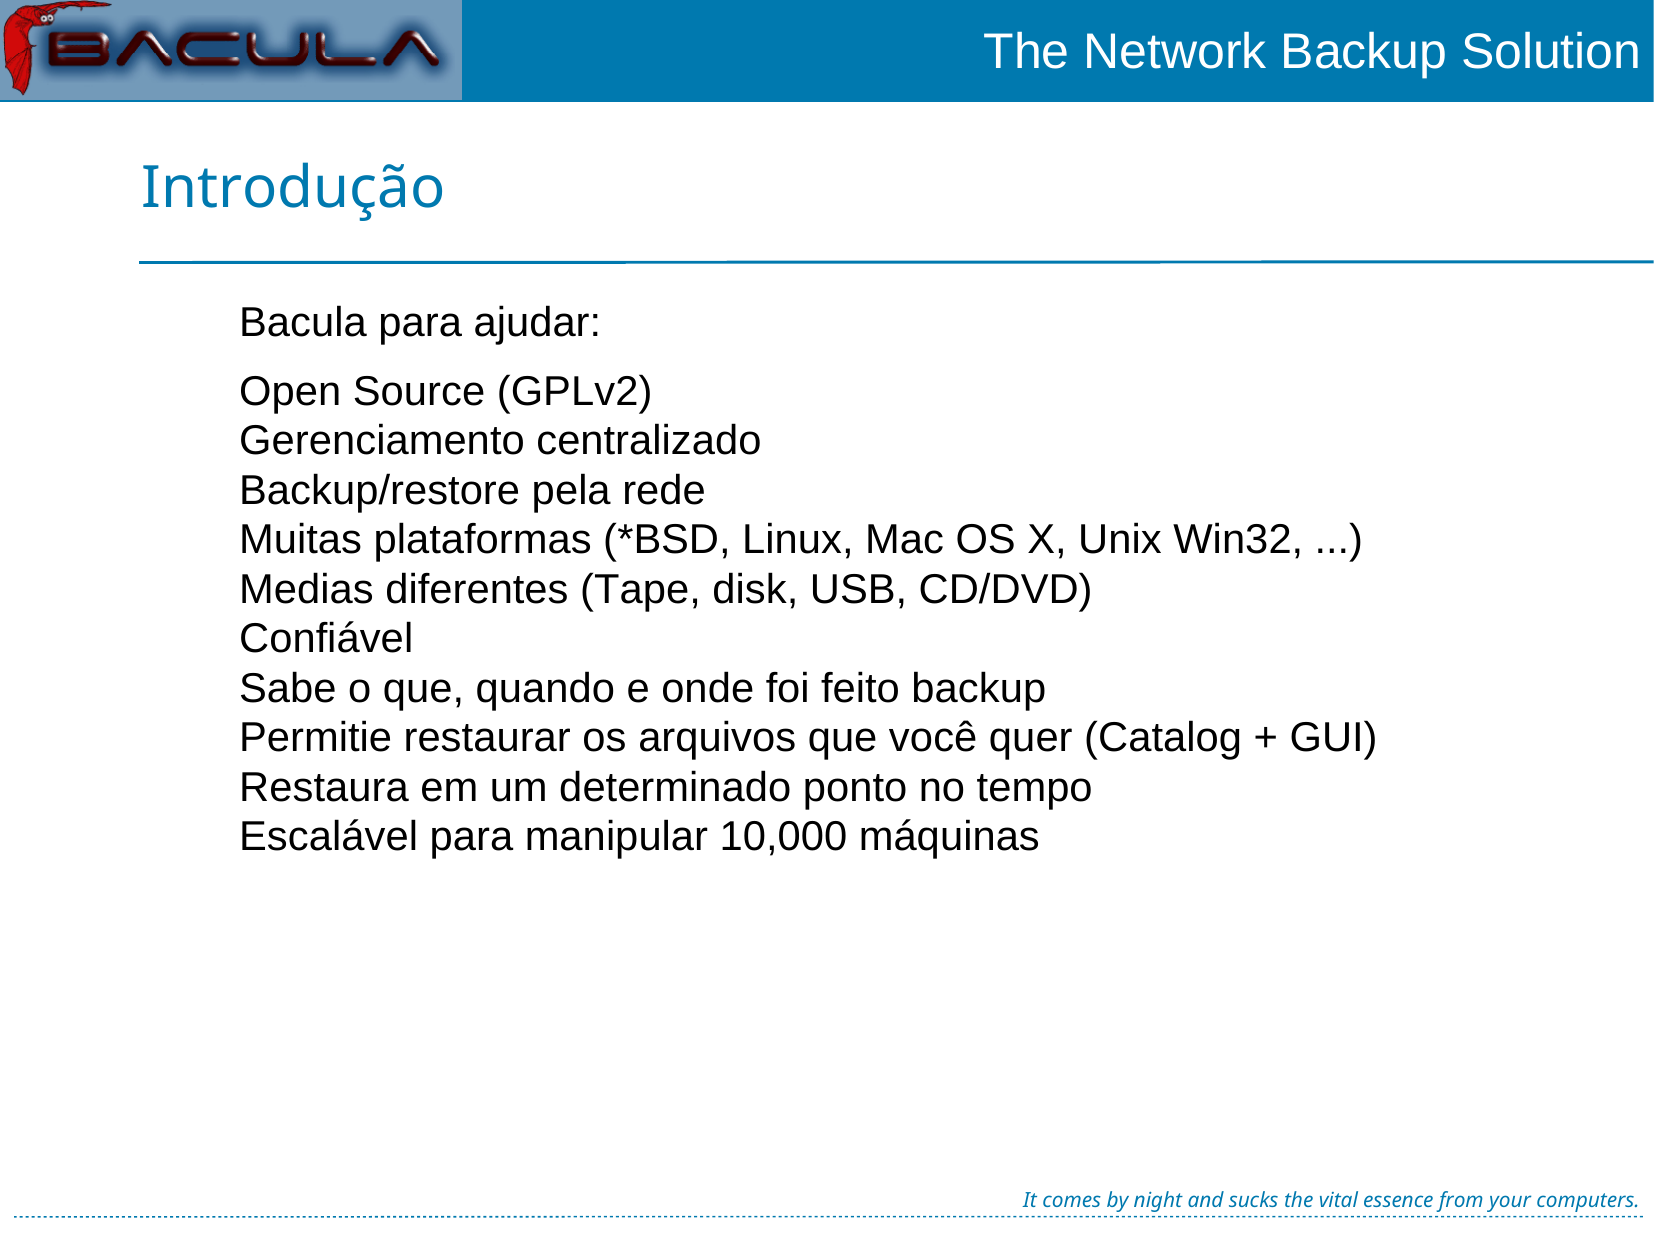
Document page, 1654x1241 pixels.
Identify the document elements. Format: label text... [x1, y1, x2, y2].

title Introdução [141, 112, 1501, 226]
list Bacula para ajudar: Open Source (GPLv2) Gerenciamento centralizado Backup/restore pela rede Muitas plataformas (*BSD, Linux, Mac OS X, Unix Win32, ...) Medias diferentes (Tape, disk, USB, CD/DVD) Confiável Sabe o que, quando e onde foi feito backup Permitie restaurar os arquivos que você quer (Catalog + GUI) Restaura em um determinado ponto no tempo Escalável para manipular 10,000 máquinas [144, 298, 1538, 1163]
picture [0, 0, 461, 99]
